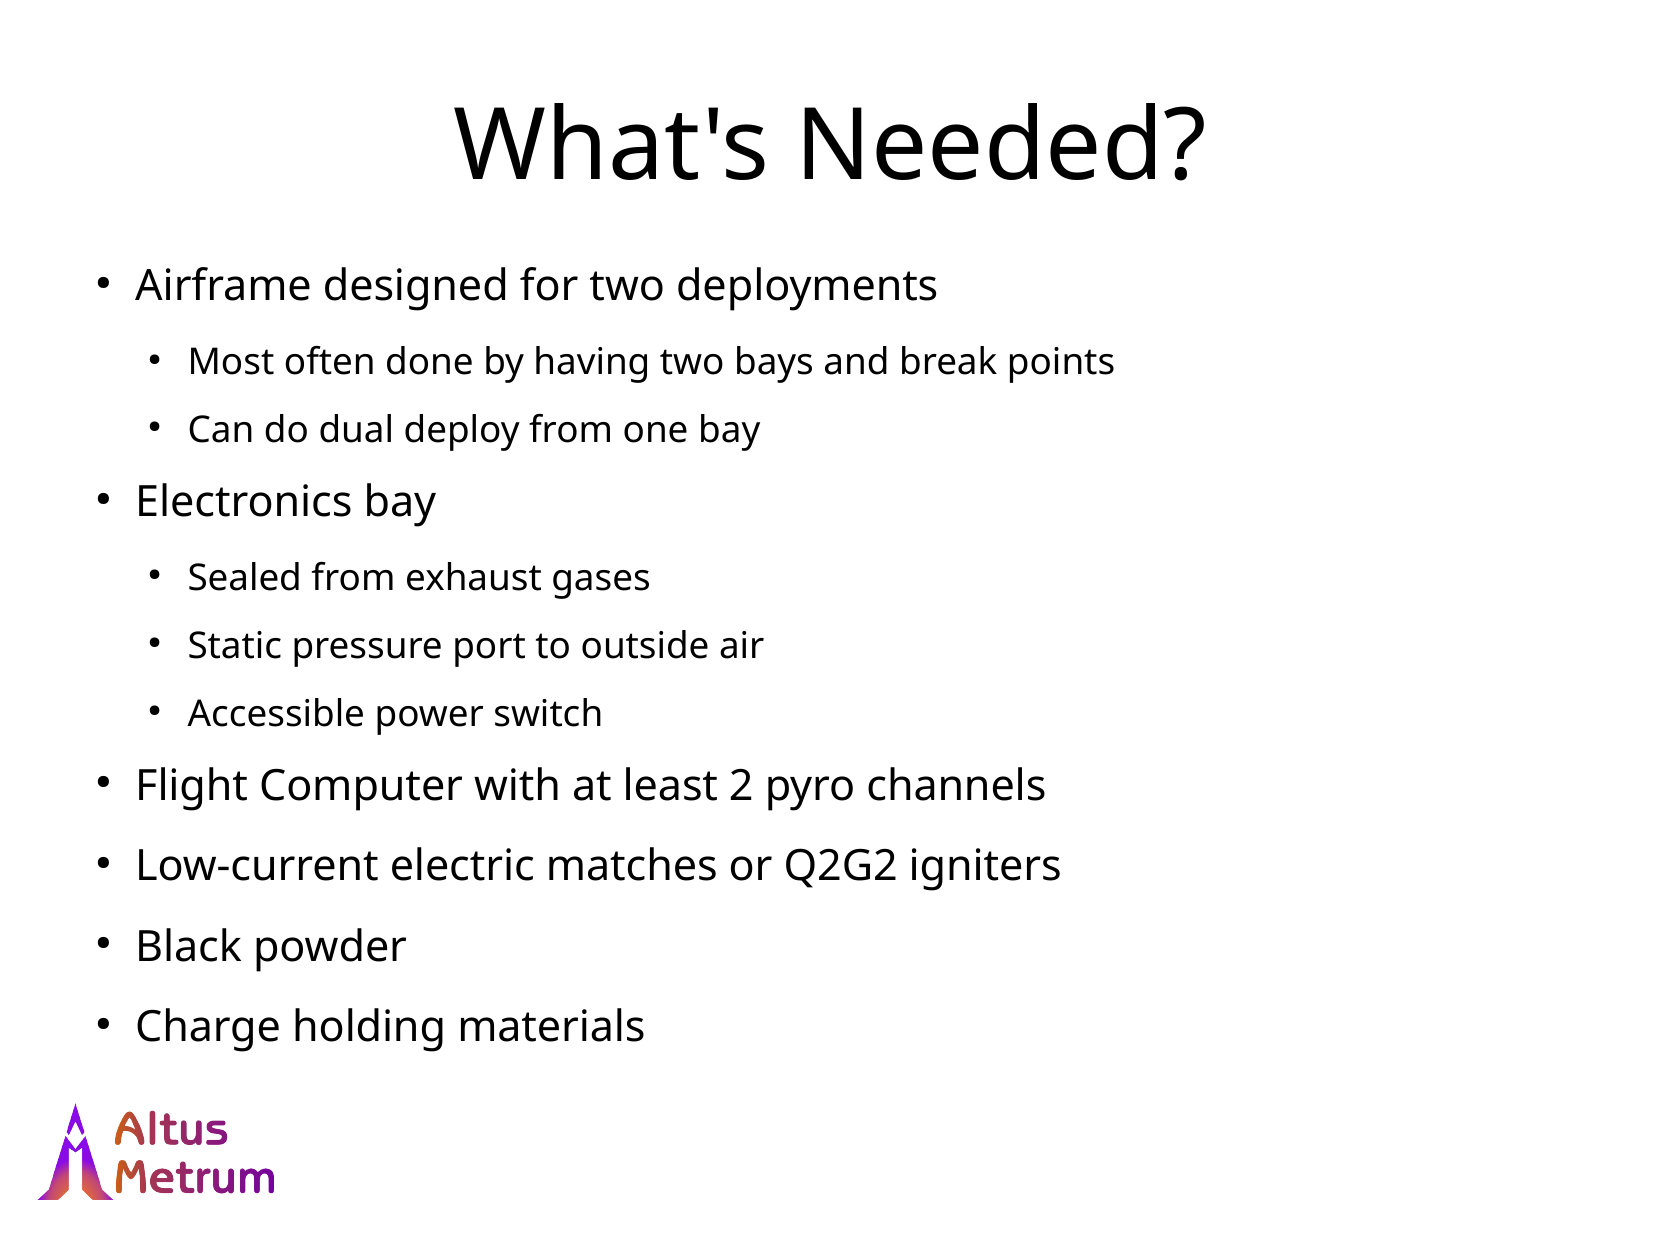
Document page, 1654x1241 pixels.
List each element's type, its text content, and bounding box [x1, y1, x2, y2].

picture [37, 1103, 274, 1200]
list Airframe designed for two deployments Most often done by having two bays and break points Can do dual deploy from one bay Electronics bay Sealed from exhaust gases Static pressure port to outside air Accessible power switch Flight Computer with at least 2 pyro channels Low-current electric matches or Q2G2 igniters Black powder Charge holding materials [82, 254, 1571, 1059]
title What's Needed? [86, 55, 1576, 226]
